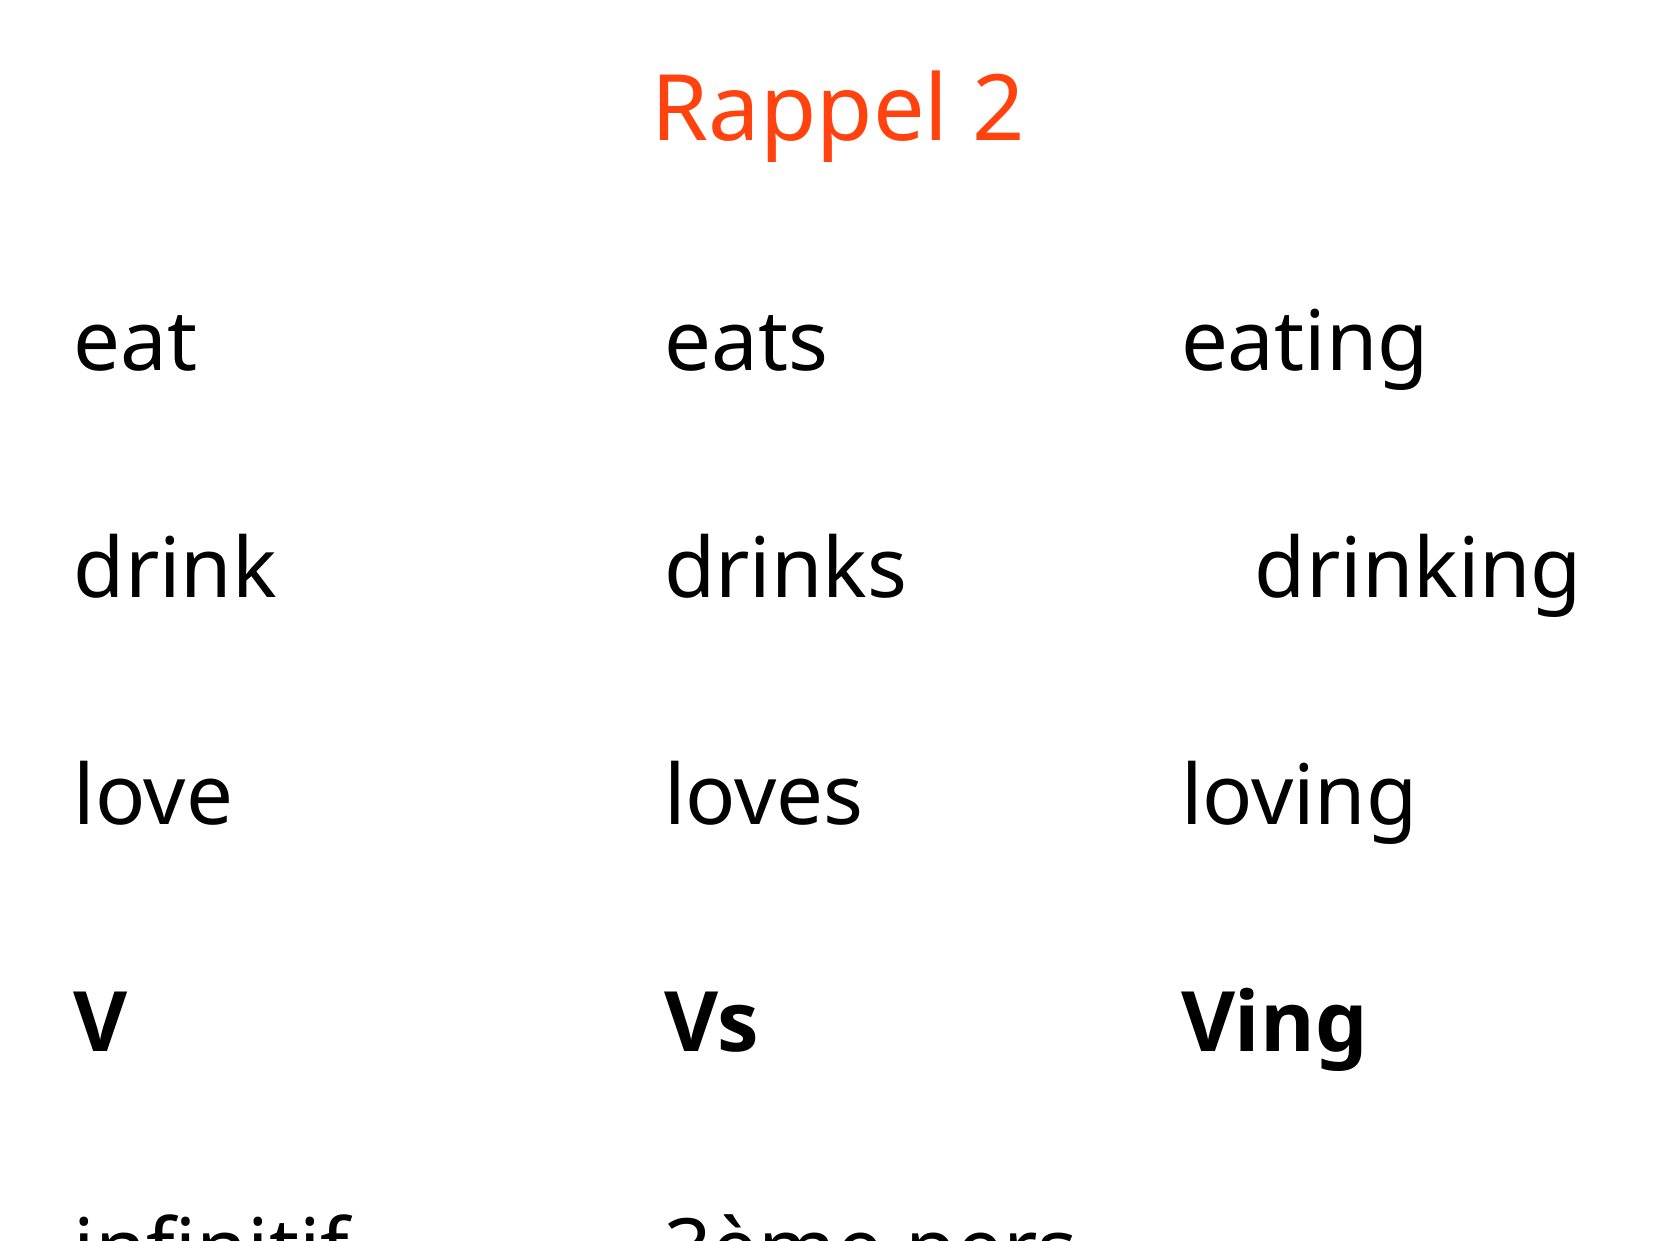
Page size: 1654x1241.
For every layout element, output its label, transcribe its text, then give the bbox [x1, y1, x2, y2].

text_box Rappel 2 eat eats eating drink drinks drinking love loves loving V Vs Ving infinitif 3ème pers [59, 35, 1642, 1241]
